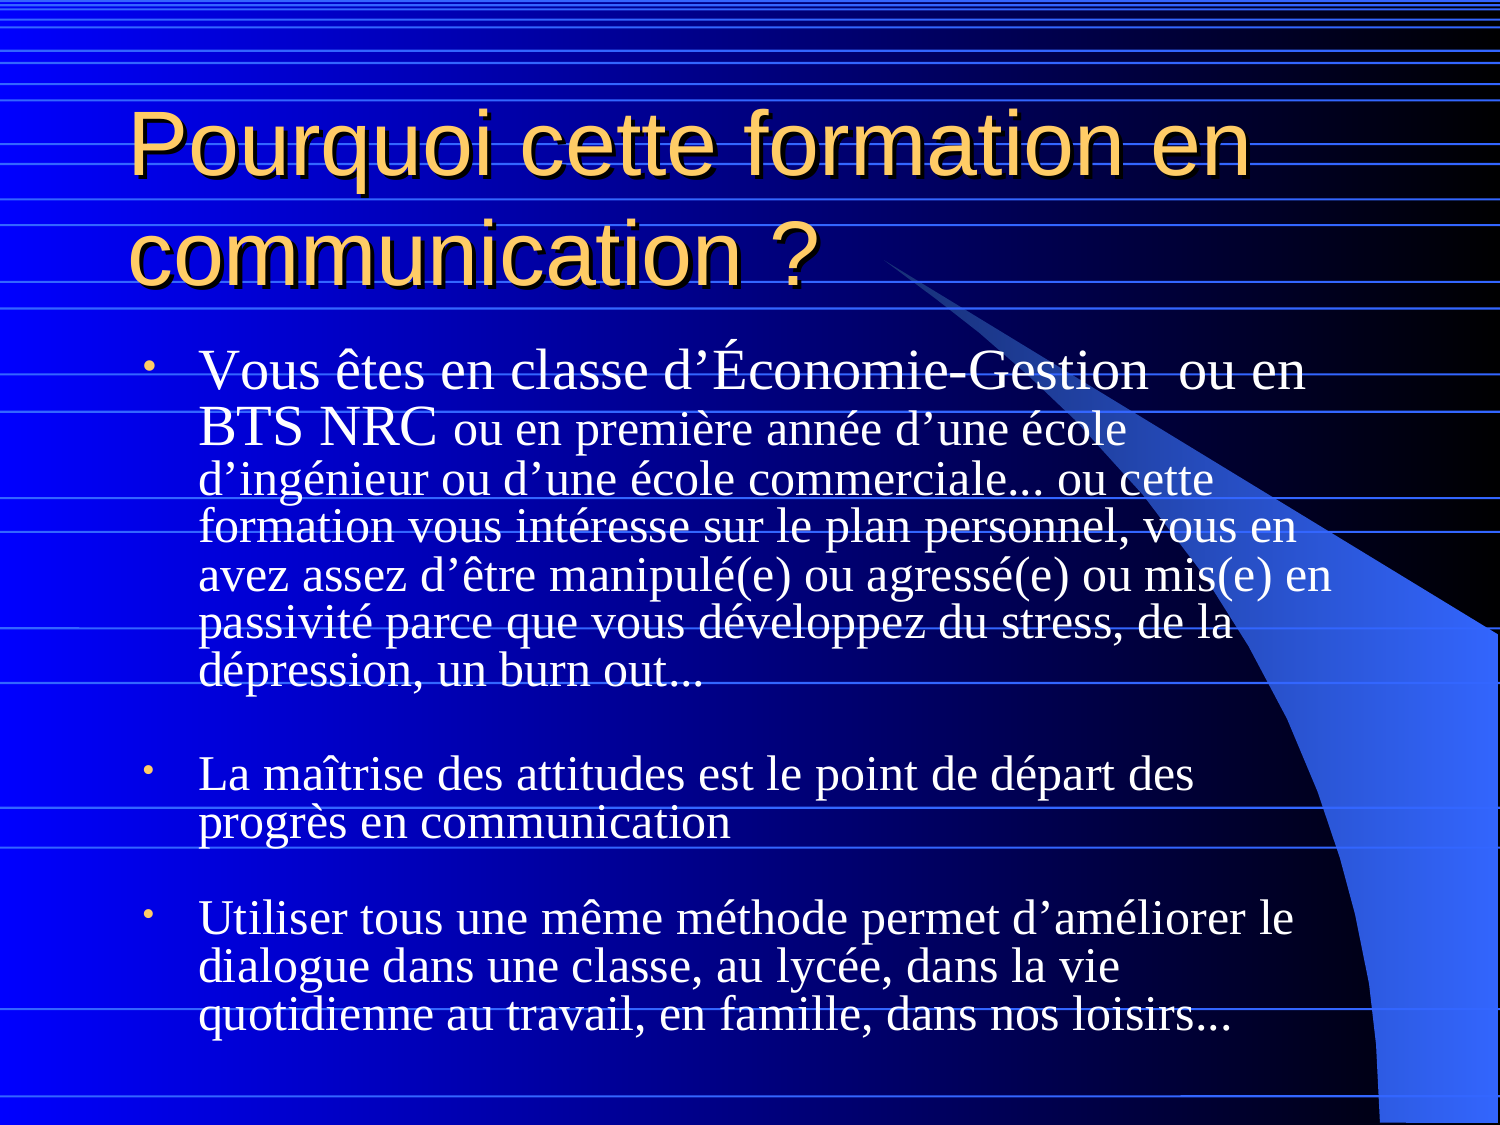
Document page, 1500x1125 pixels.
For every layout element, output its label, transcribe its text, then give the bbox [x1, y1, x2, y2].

title Pourquoi cette formation en communication ? [111, 99, 1438, 288]
list Vous êtes en classe d’Économie-Gestion ou en BTS NRC ou en première année d’une école d’ingénieur ou d’une école commerciale... ou cette formation vous intéresse sur le plan personnel, vous en avez assez d’être manipulé(e) ou agressé(e) ou mis(e) en passivité parce que vous développez du stress, de la dépression, un burn out... La maîtrise des attitudes est le point de départ des progrès en communication Utiliser tous une même méthode permet d’améliorer le dialogue dans une classe, au lycée, dans la vie quotidienne au travail, en famille, dans nos loisirs... [111, 337, 1387, 1063]
